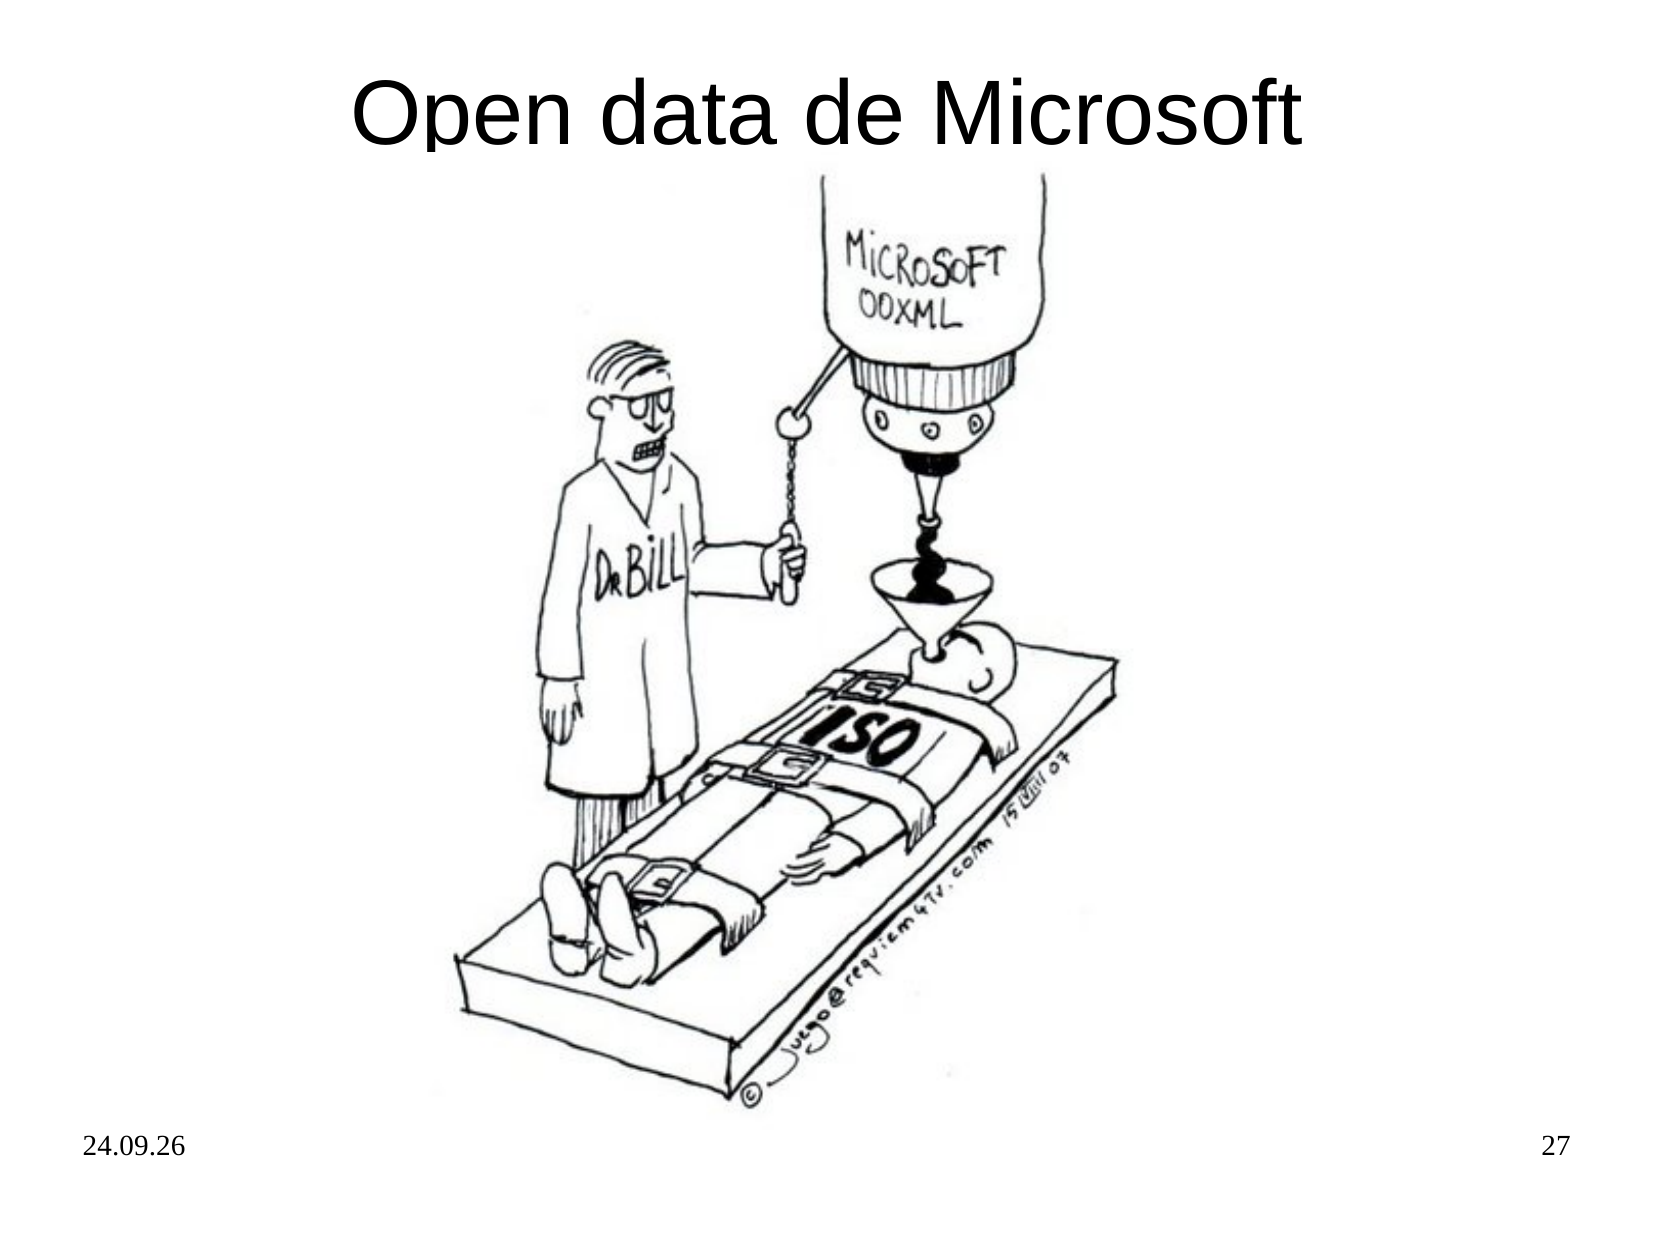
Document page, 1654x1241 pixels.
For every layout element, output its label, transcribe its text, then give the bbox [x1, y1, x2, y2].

title Open data de Microsoft [82, 49, 1571, 178]
picture [413, 152, 1152, 1188]
